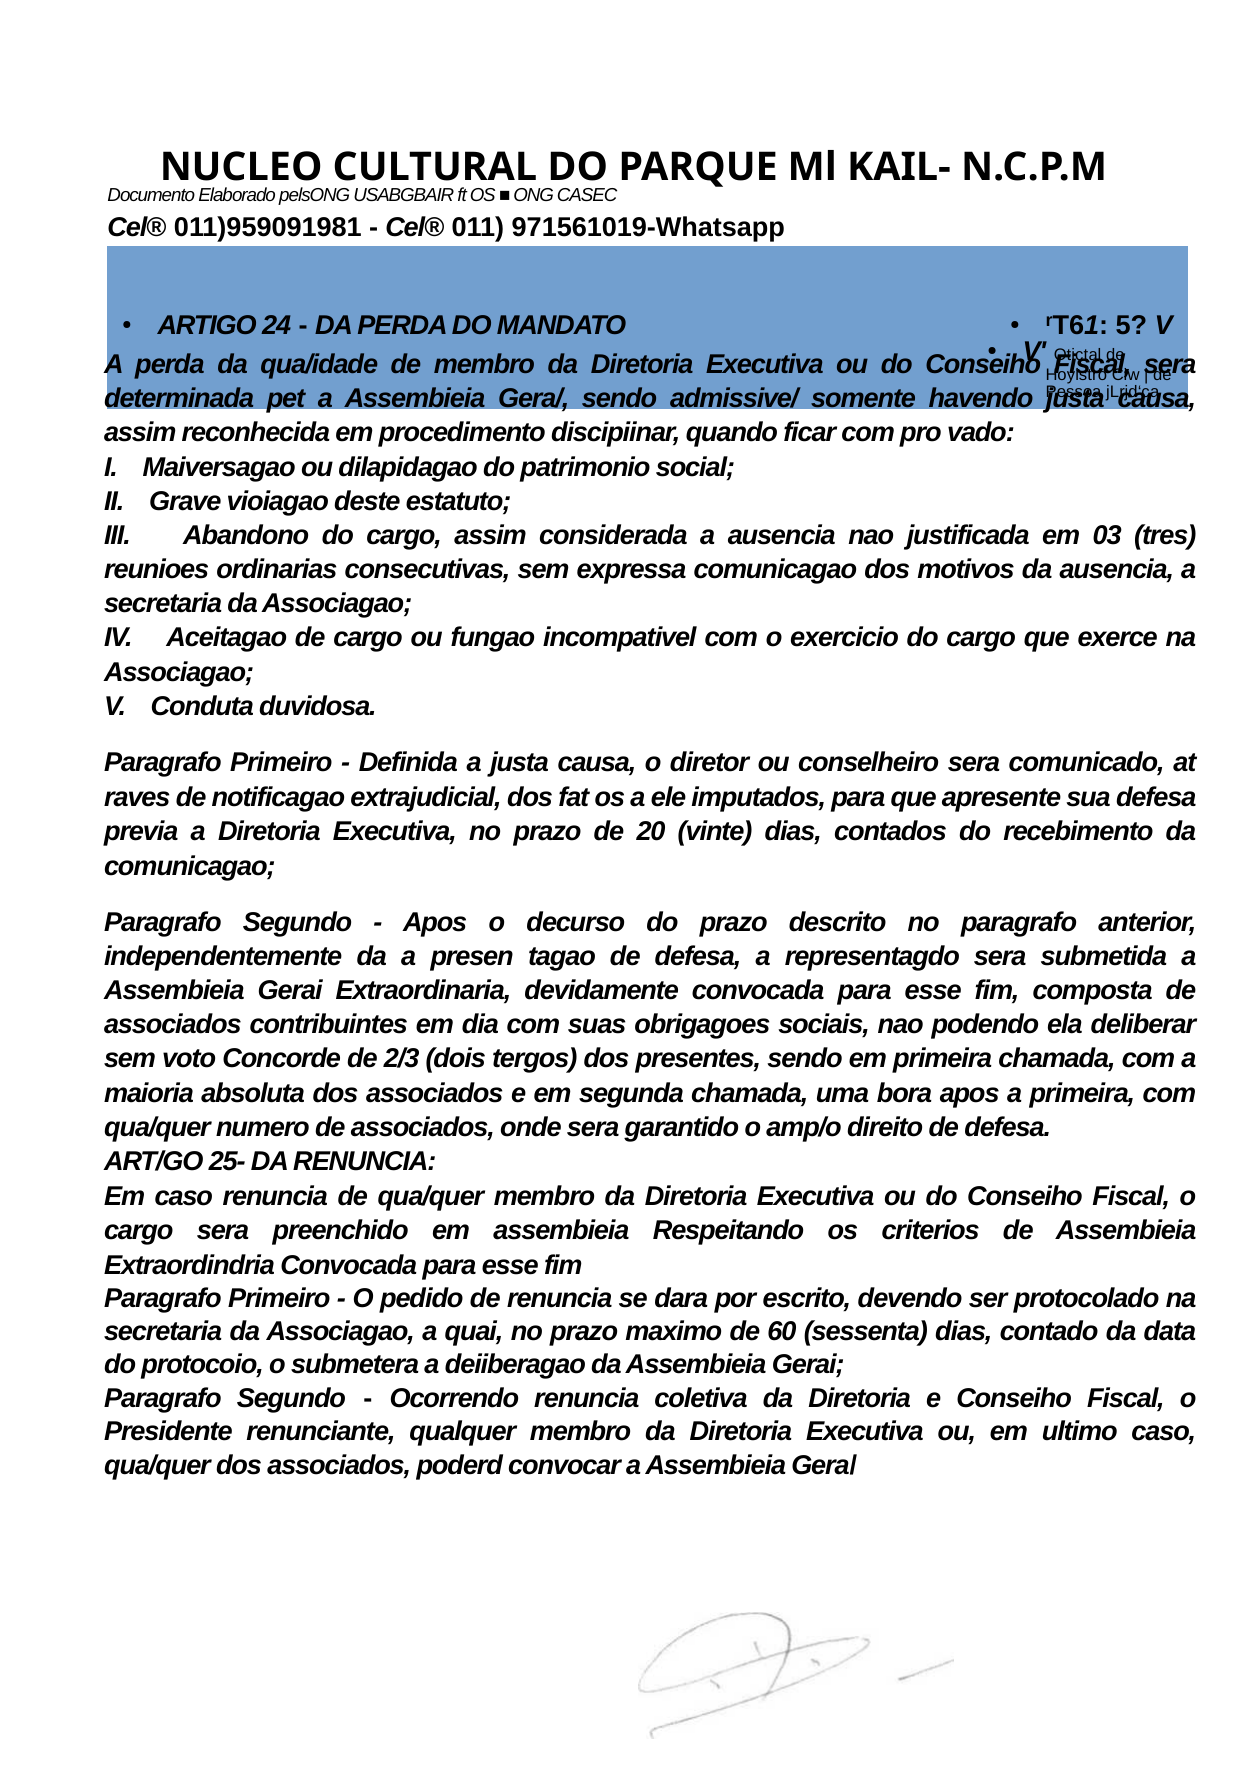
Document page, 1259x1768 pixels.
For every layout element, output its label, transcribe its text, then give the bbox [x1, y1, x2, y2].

table_header [956, 246, 1188, 303]
table_cell ARTIGO 24 - DA PERDA DO MANDATO [107, 303, 956, 345]
picture [638, 1612, 954, 1739]
table_cell rT61: 5? V V' Otictal de Hoyistro Ciw | de Pessoa jLrjd‘ca [956, 303, 1188, 345]
table_header [107, 246, 956, 303]
text_box Documento Elaborado pelsONG USABGBAIR ft OS ■ ONG CASEC Cel® 011)959091981 - Cel® 011) 971561019-Whatsapp [108, 182, 1190, 248]
text_box NUCLEO CULTURAL DO PARQUE Ml KAIL- N.C.P.M [160, 141, 1156, 177]
text_box A perda da qua/idade de membro da Diretoria Executiva ou do Conseiho Fiscal, sera determinada pet a Assembieia Gera/, sendo admissive/ somente havendo justa causa, assim reconhecida em procedimento discipiinar, quando ficar com pro vado: I. Maiversagao ou dilapidagao do patrimonio social; II. Grave vioiagao deste estatuto; III. Abandono do cargo, assim considerada a ausencia nao justificada em 03 (tres) reunioes ordinarias consecutivas, sem expressa comunicagao dos motivos da ausencia, a secretaria da Associagao; IV. Aceitagao de cargo ou fungao incompativel com o exercicio do cargo que exerce na Associagao; V. Conduta duvidosa. Paragrafo Primeiro - Definida a justa causa, o diretor ou conselheiro sera comunicado, at raves de notificagao extrajudicial, dos fat os a ele imputados, para que apresente sua defesa previa a Diretoria Executiva, no prazo de 20 (vinte) dias, contados do recebimento da comunicagao; Paragrafo Segundo - Apos o decurso do prazo descrito no paragrafo anterior, independentemente da a presen tagao de defesa, a representagdo sera submetida a Assembieia Gerai Extraordinaria, devidamente convocada para esse fim, composta de associados contribuintes em dia com suas obrigagoes sociais, nao podendo ela deliberar sem voto Concorde de 2/3 (dois tergos) dos presentes, sendo em primeira chamada, com a maioria absoluta dos associados e em segunda chamada, uma bora apos a primeira, com qua/quer numero de associados, onde sera garantido o amp/o direito de defesa. ART/GO 25- DA RENUNCIA: Em caso renuncia de qua/quer membro da Diretoria Executiva ou do Conseiho Fiscal, o cargo sera preenchido em assembieia Respeitando os criterios de Assembieia Extraordindria Convocada para esse fim Paragrafo Primeiro - O pedido de renuncia se dara por escrito, devendo ser protocolado na secretaria da Associagao, a quai, no prazo maximo de 60 (sessenta) dias, contado da data do protocoio, o submetera a deiiberagao da Assembieia Gerai; Paragrafo Segundo - Ocorrendo renuncia coletiva da Diretoria e Conseiho Fiscal, o Presidente renunciante, qualquer membro da Diretoria Executiva ou, em ultimo caso, qua/quer dos associados, poderd convocar a Assembieia Gera/ [104, 345, 1195, 1610]
